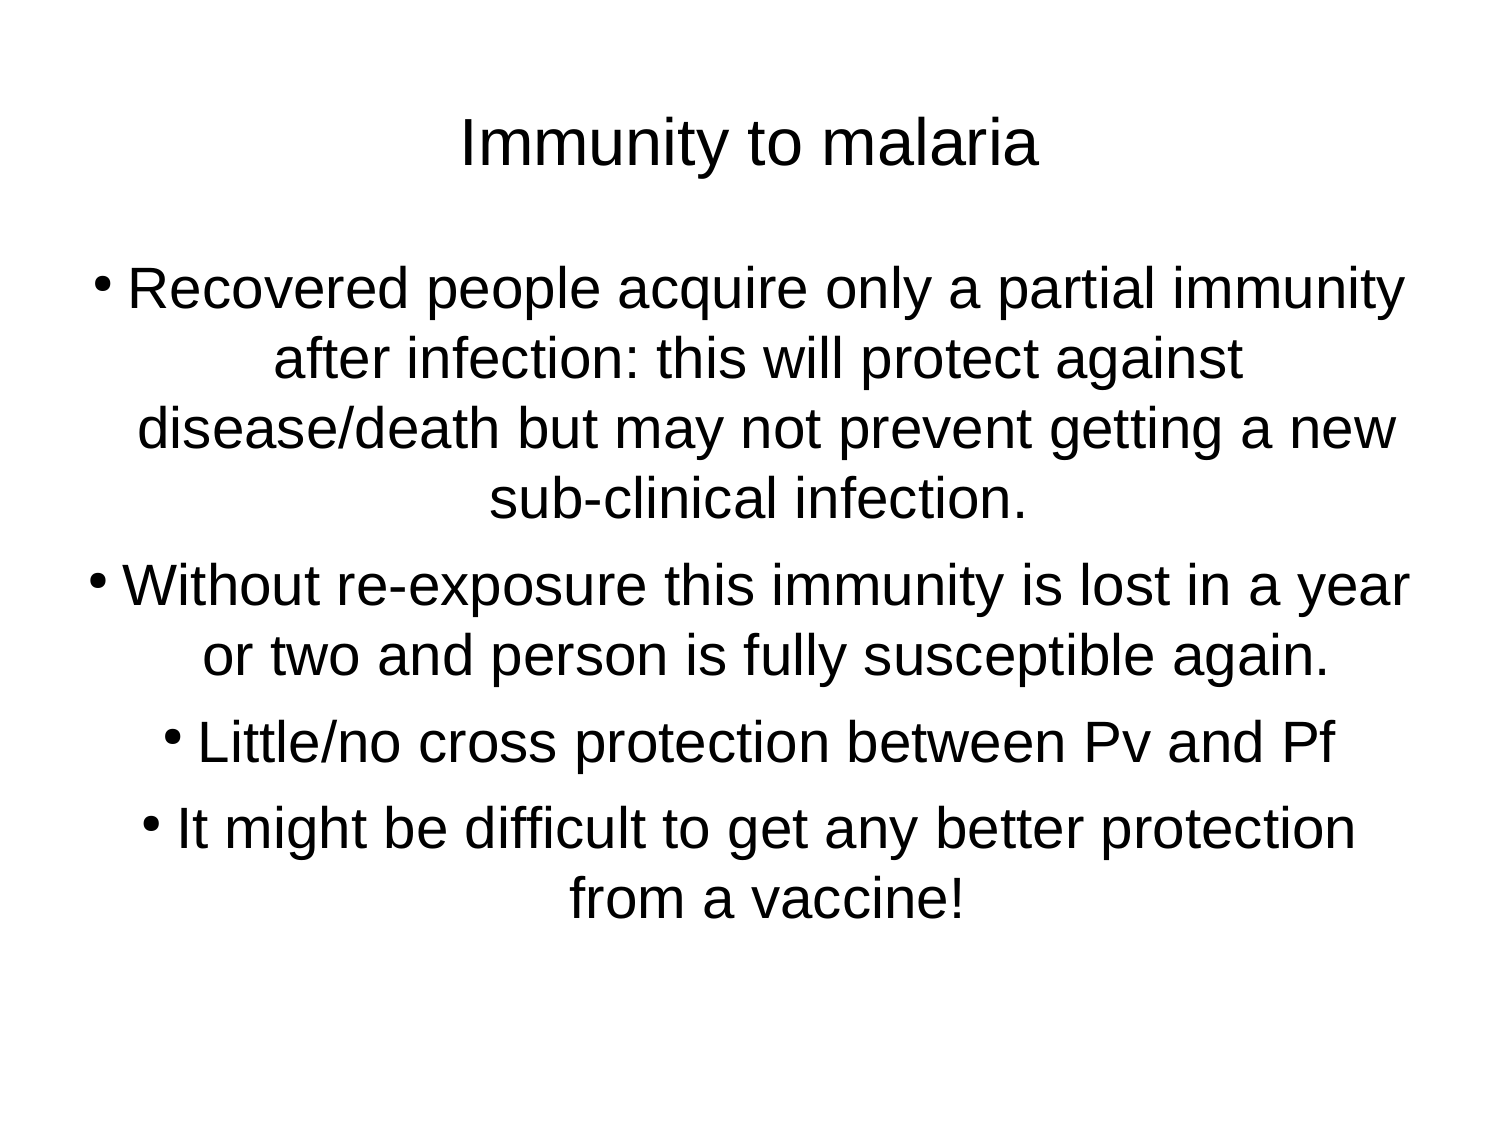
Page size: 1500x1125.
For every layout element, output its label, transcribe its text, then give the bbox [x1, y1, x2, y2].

subtitle Recovered people acquire only a partial immunity after infection: this will protect against disease/death but may not prevent getting a new sub-clinical infection. Without re-exposure this immunity is lost in a year or two and person is fully susceptible again. Little/no cross protection between Pv and Pf It might be difficult to get any better protection from a vaccine! [75, 250, 1426, 1017]
title Immunity to malaria [75, 45, 1426, 233]
